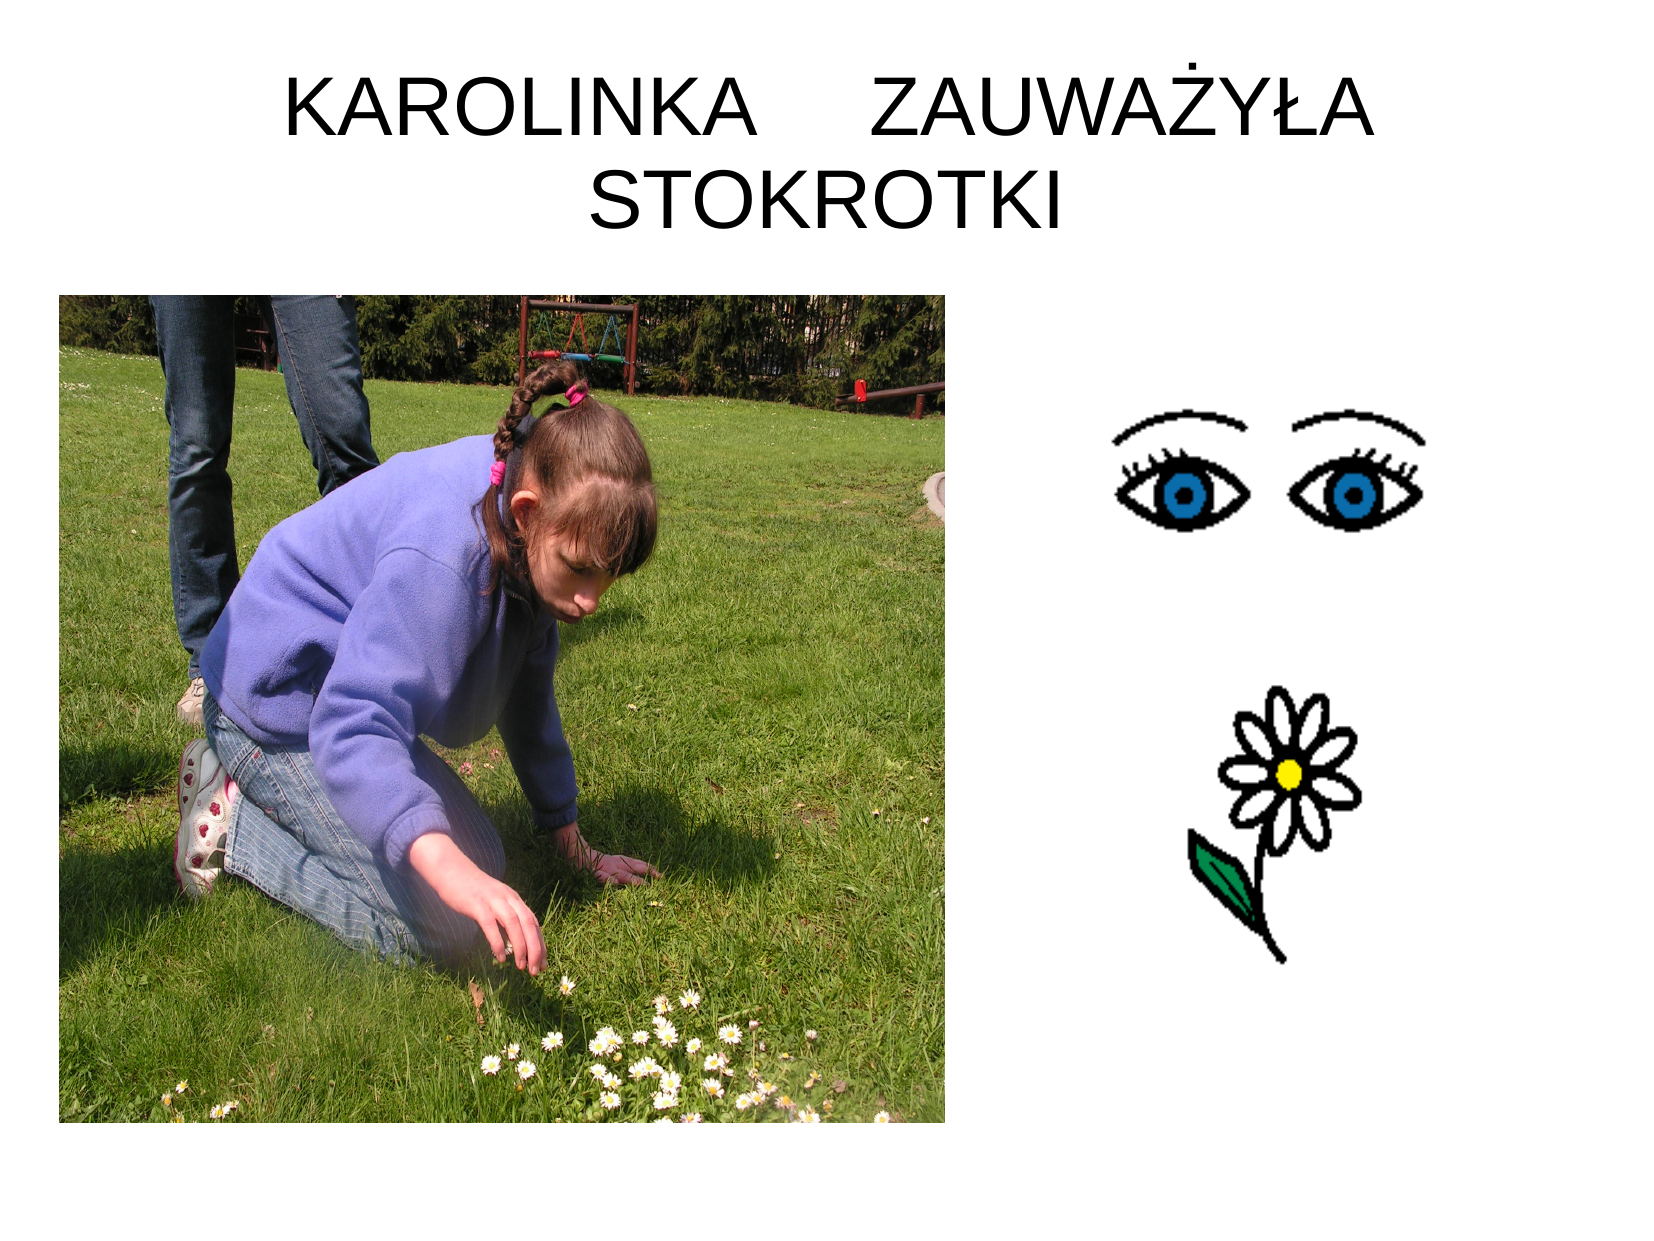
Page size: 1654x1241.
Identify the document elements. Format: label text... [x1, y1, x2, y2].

picture [59, 295, 945, 1123]
picture [1092, 324, 1447, 650]
title KAROLINKA ZAUWAŻYŁA STOKROTKI [82, 49, 1571, 257]
picture [1122, 679, 1418, 975]
